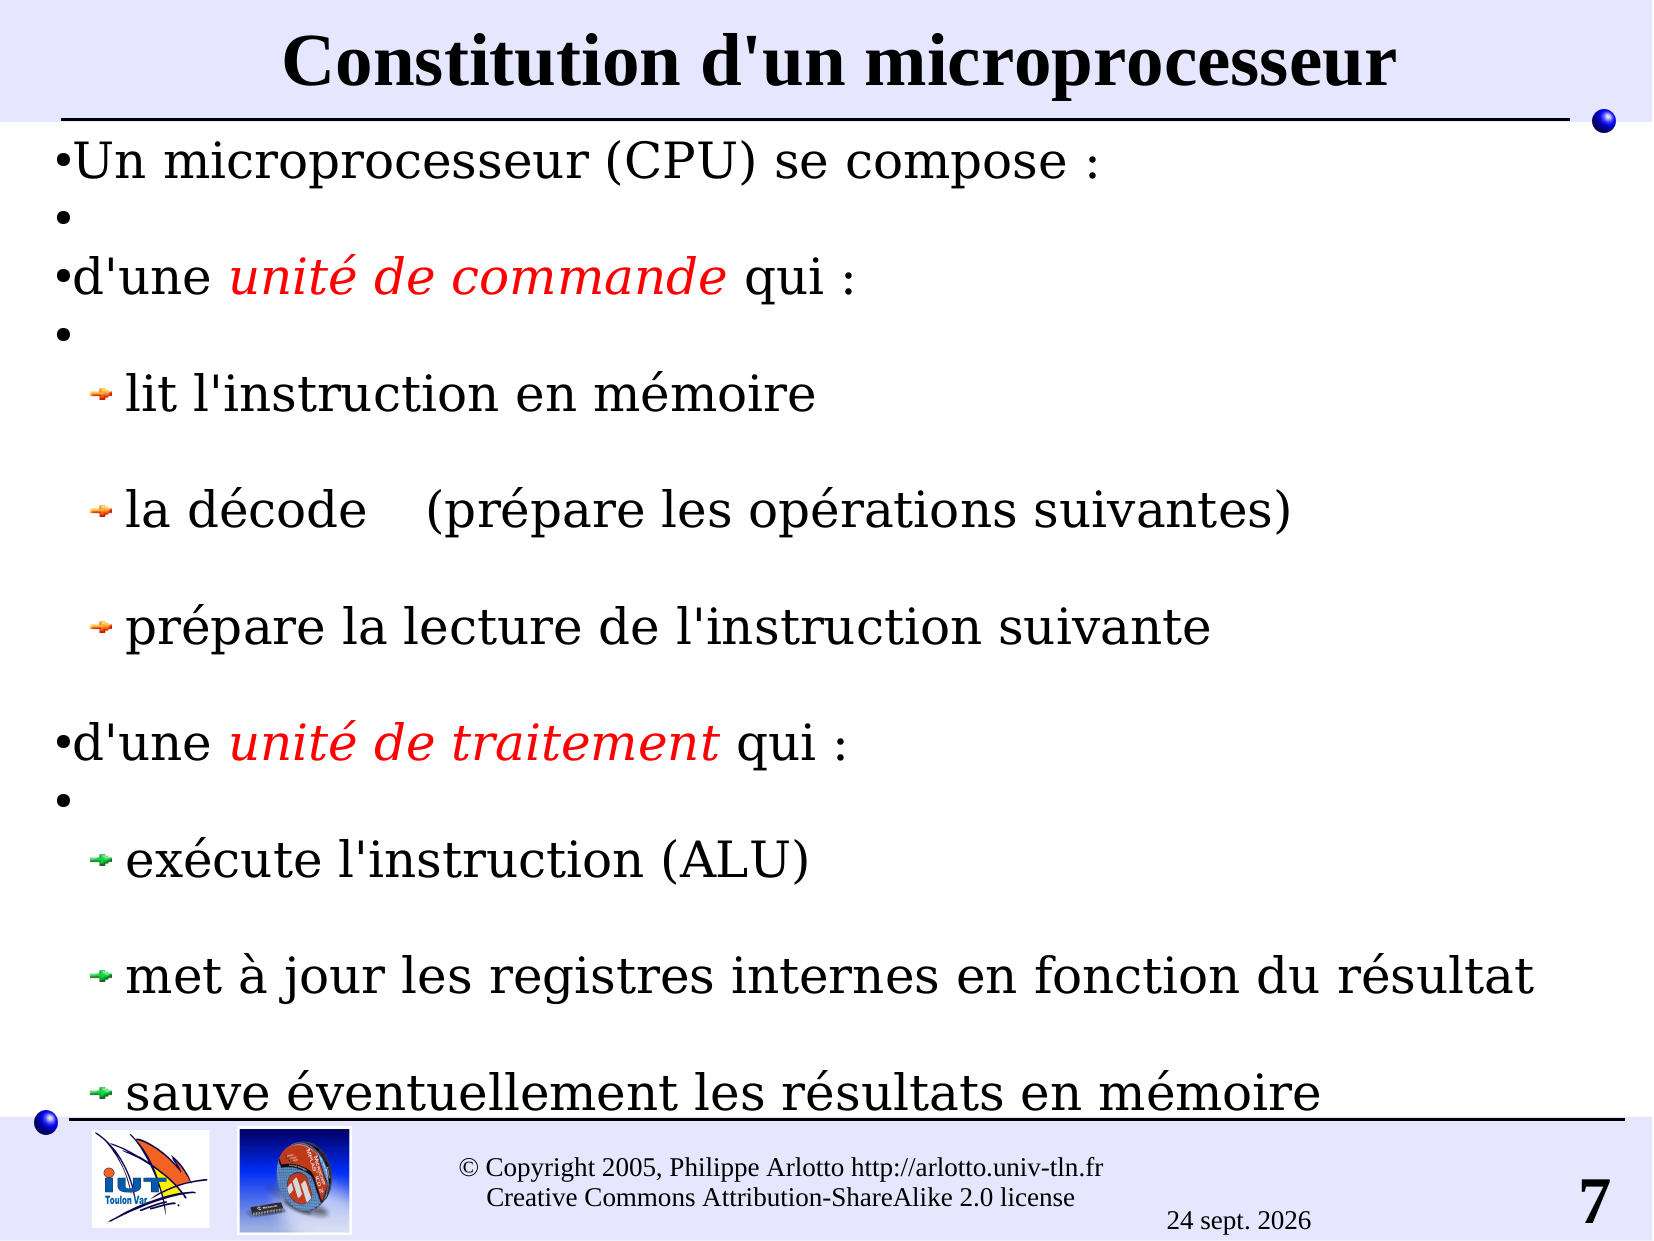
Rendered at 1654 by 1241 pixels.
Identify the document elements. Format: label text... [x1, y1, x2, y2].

title Constitution d'un microprocesseur [95, 11, 1585, 110]
picture [237, 1126, 352, 1235]
text_box Un microprocesseur (CPU) se compose : d'une unité de commande qui : lit l'instruction en mémoire la décode (prépare les opérations suivantes) prépare la lecture de l'instruction suivante d'une unité de traitement qui : exécute l'instruction (ALU) met à jour les registres internes en fonction du résultat sauve éventuellement les résultats en mémoire [54, 132, 1536, 1123]
